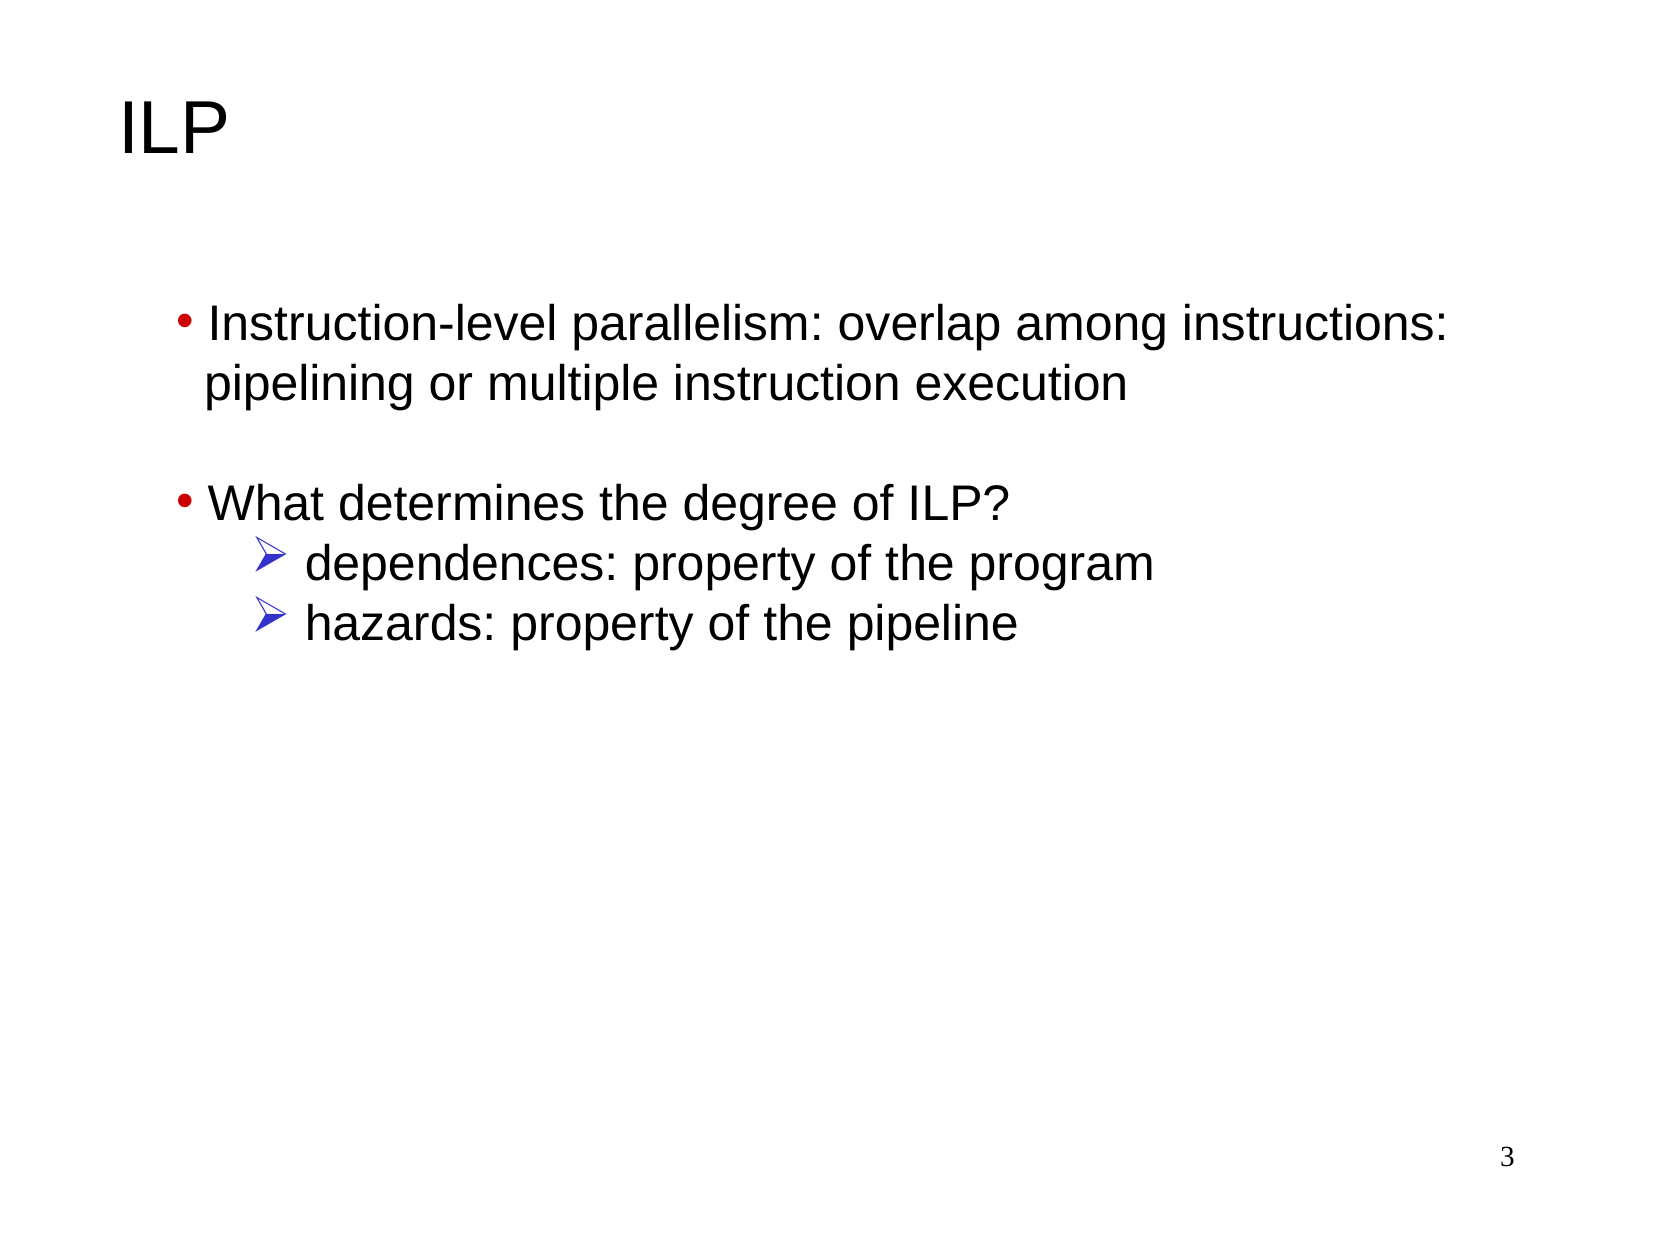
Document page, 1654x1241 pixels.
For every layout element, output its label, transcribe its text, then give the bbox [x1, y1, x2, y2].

text_box <number> [1185, 1129, 1530, 1213]
text_box ILP [103, 71, 246, 177]
text_box Instruction-level parallelism: overlap among instructions: pipelining or multiple instruction execution What determines the degree of ILP? dependences: property of the program hazards: property of the pipeline [161, 282, 1465, 659]
